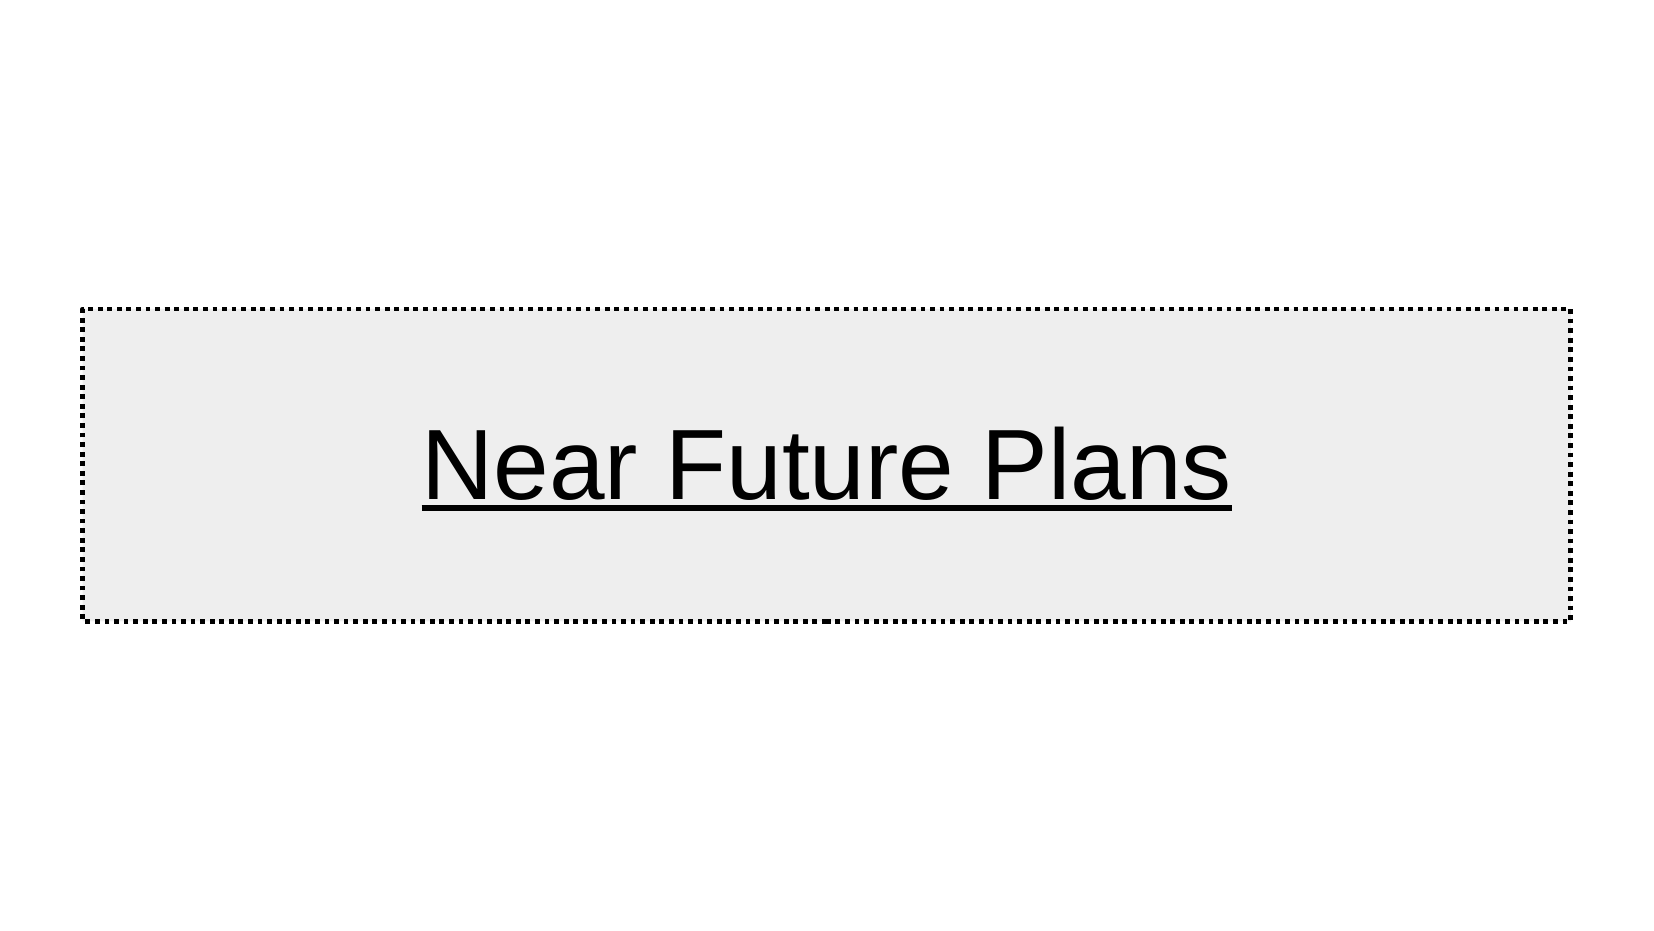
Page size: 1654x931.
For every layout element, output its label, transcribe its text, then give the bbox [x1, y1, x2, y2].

title Near Future Plans [82, 308, 1571, 622]
